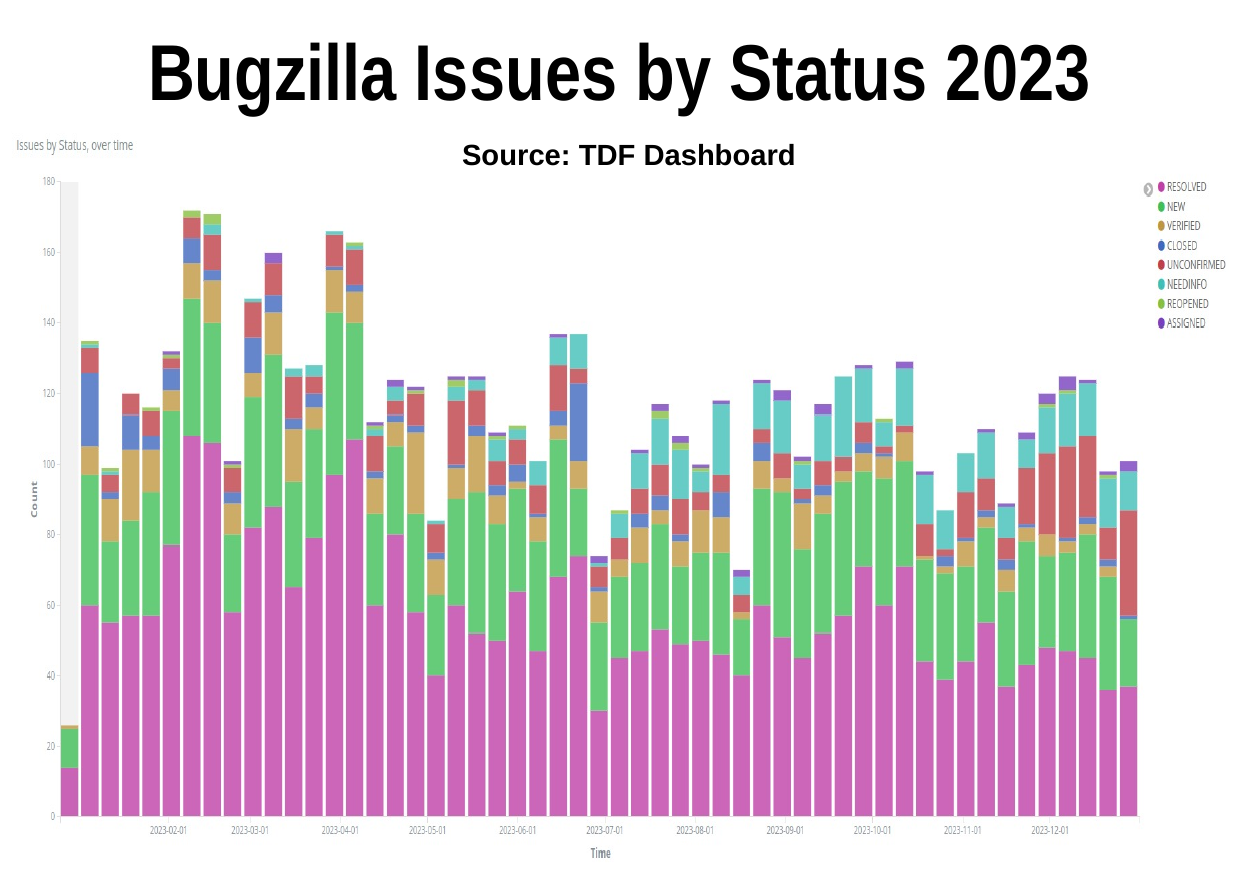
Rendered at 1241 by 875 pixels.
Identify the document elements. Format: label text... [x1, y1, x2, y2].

text_box Source: TDF Dashboard [447, 131, 812, 185]
title Bugzilla Issues by Status 2023 [11, 12, 1229, 132]
picture [11, 132, 1229, 863]
